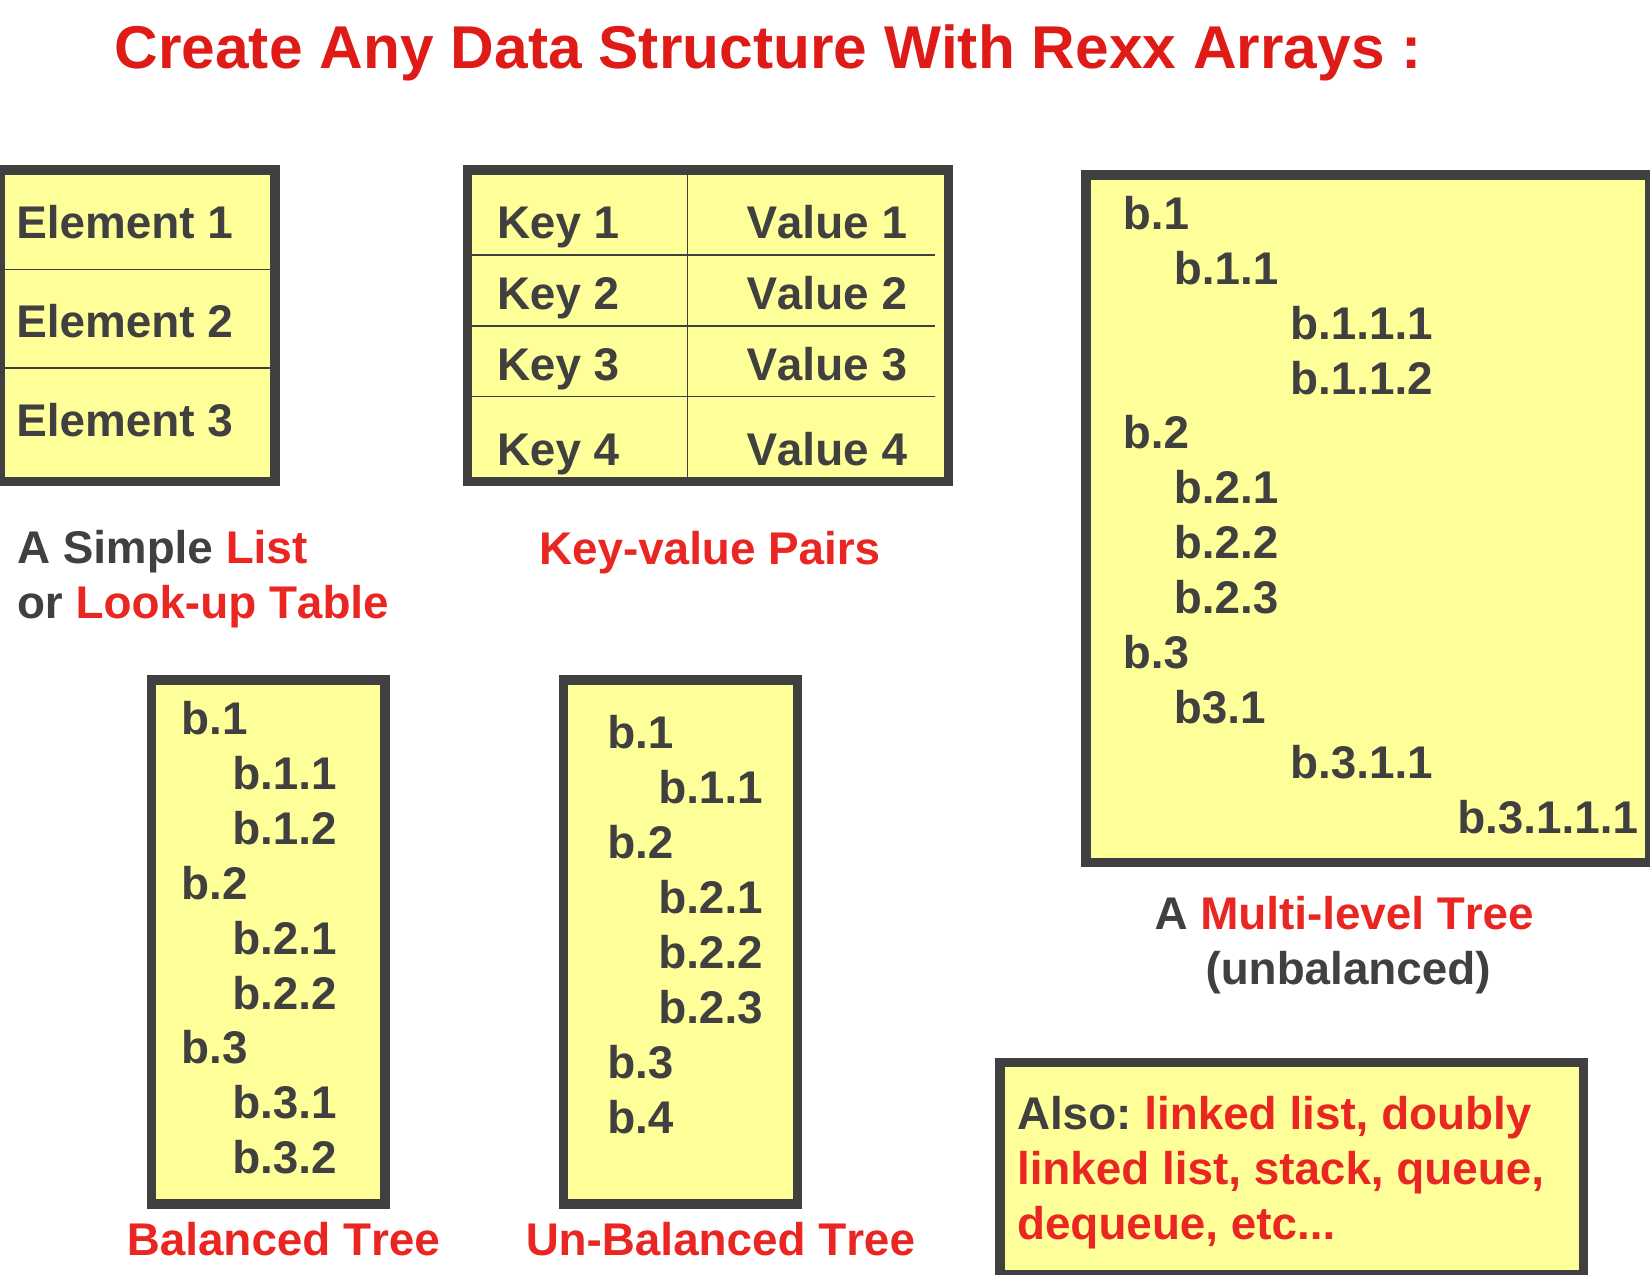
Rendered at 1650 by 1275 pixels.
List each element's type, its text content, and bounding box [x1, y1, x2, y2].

text_box Un-Balanced Tree [509, 1201, 933, 1274]
text_box Key 2 Value 2 [480, 254, 687, 325]
text_box Element 1 [0, 184, 250, 257]
text_box b.1 b.1.1 b.1.1.1 b.1.1.2 b.2 b.2.1 b.2.2 b.2.3 b.3 b3.1 b.3.1.1 b.3.1.1.1 [1106, 174, 1650, 852]
text_box [999, 1062, 1584, 1275]
text_box Key-value Pairs [522, 509, 898, 582]
text_box A Simple List or Look-up Table [0, 509, 406, 637]
text_box [467, 256, 480, 325]
text_box b.1 b.1.1 b.1.2 b.2 b.2.1 b.2.2 b.3 b.3.1 b.3.2 [164, 679, 354, 1192]
text_box [1086, 174, 1650, 863]
text_box Key 1 Value 1 [480, 184, 687, 254]
text_box [563, 679, 798, 1205]
text_box Key 3 Value 3 [688, 325, 925, 398]
text_box A Multi-level Tree (unbalanced) [1137, 874, 1551, 1002]
text_box [151, 679, 385, 1205]
text_box Key 1 Value 1 [688, 184, 925, 254]
text_box [0, 369, 275, 482]
text_box Balanced Tree [110, 1201, 457, 1274]
text_box [467, 327, 480, 396]
text_box Key 4 Value 4 [480, 410, 925, 483]
text_box Also: linked list, doubly linked list, stack, queue, dequeue, etc... [1000, 1074, 1562, 1257]
text_box [467, 170, 687, 254]
text_box b.1 b.1.1 b.2 b.2.1 b.2.2 b.2.3 b.3 b.4 [590, 694, 780, 1151]
text_box Element 3 [0, 382, 250, 455]
text_box Element 2 [0, 283, 250, 356]
text_box Key 2 Value 2 [688, 254, 925, 325]
text_box Key 3 Value 3 [480, 325, 687, 398]
text_box [467, 397, 687, 482]
text_box [0, 170, 275, 269]
text_box [0, 270, 275, 367]
text_box Create Any Data Structure With Rexx Arrays : [97, 0, 1441, 90]
text_box [688, 170, 949, 482]
